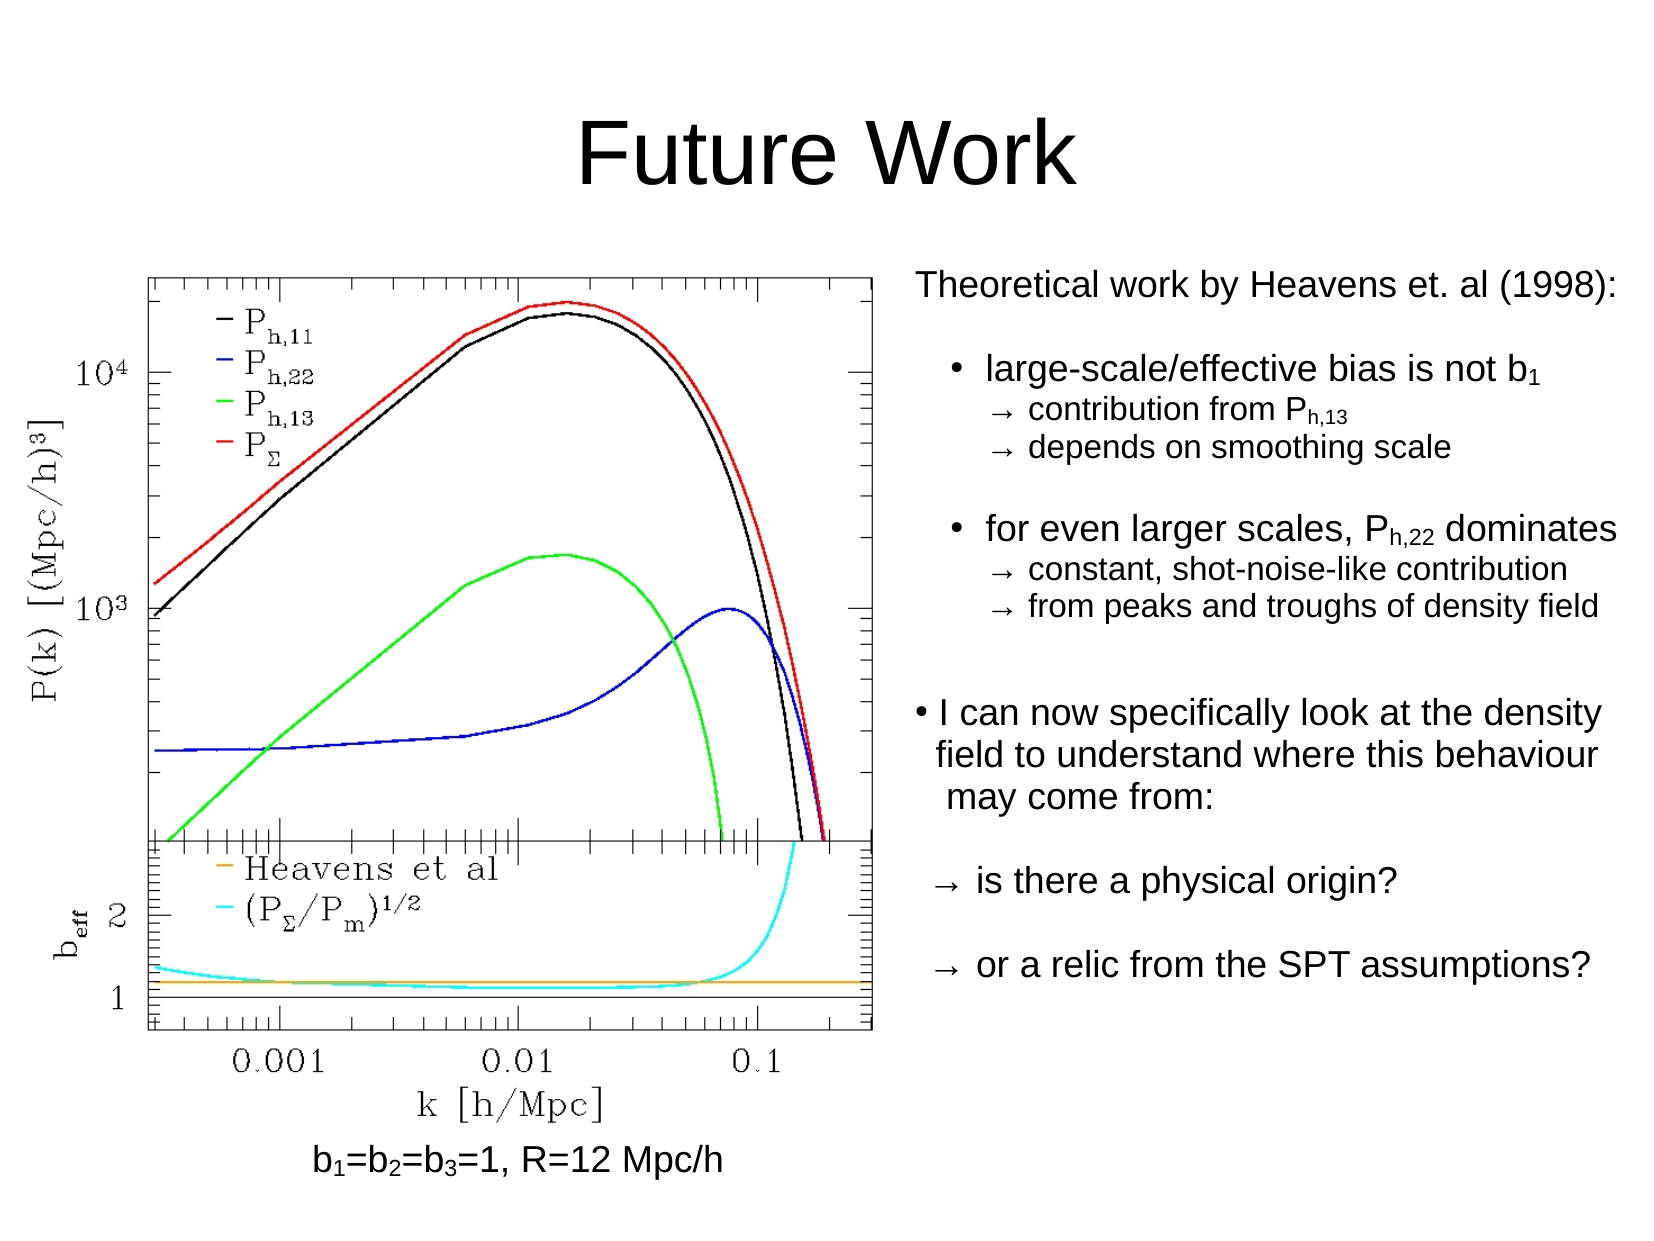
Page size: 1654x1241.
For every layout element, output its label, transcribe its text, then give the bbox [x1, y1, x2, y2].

text_box b1=b2=b3=1, R=12 Mpc/h [199, 1130, 837, 1206]
title Future Work [82, 56, 1571, 250]
picture [23, 229, 919, 1126]
text_box I can now specifically look at the density field to understand where this behaviour may come from: → is there a physical origin? → or a relic from the SPT assumptions? [900, 684, 1654, 994]
text_box Theoretical work by Heavens et. al (1998): large-scale/effective bias is not b1 → contribution from Ph,13 → depends on smoothing scale for even larger scales, Ph,22 dominates → constant, shot-noise-like contribution → from peaks and troughs of density field [900, 256, 1654, 633]
